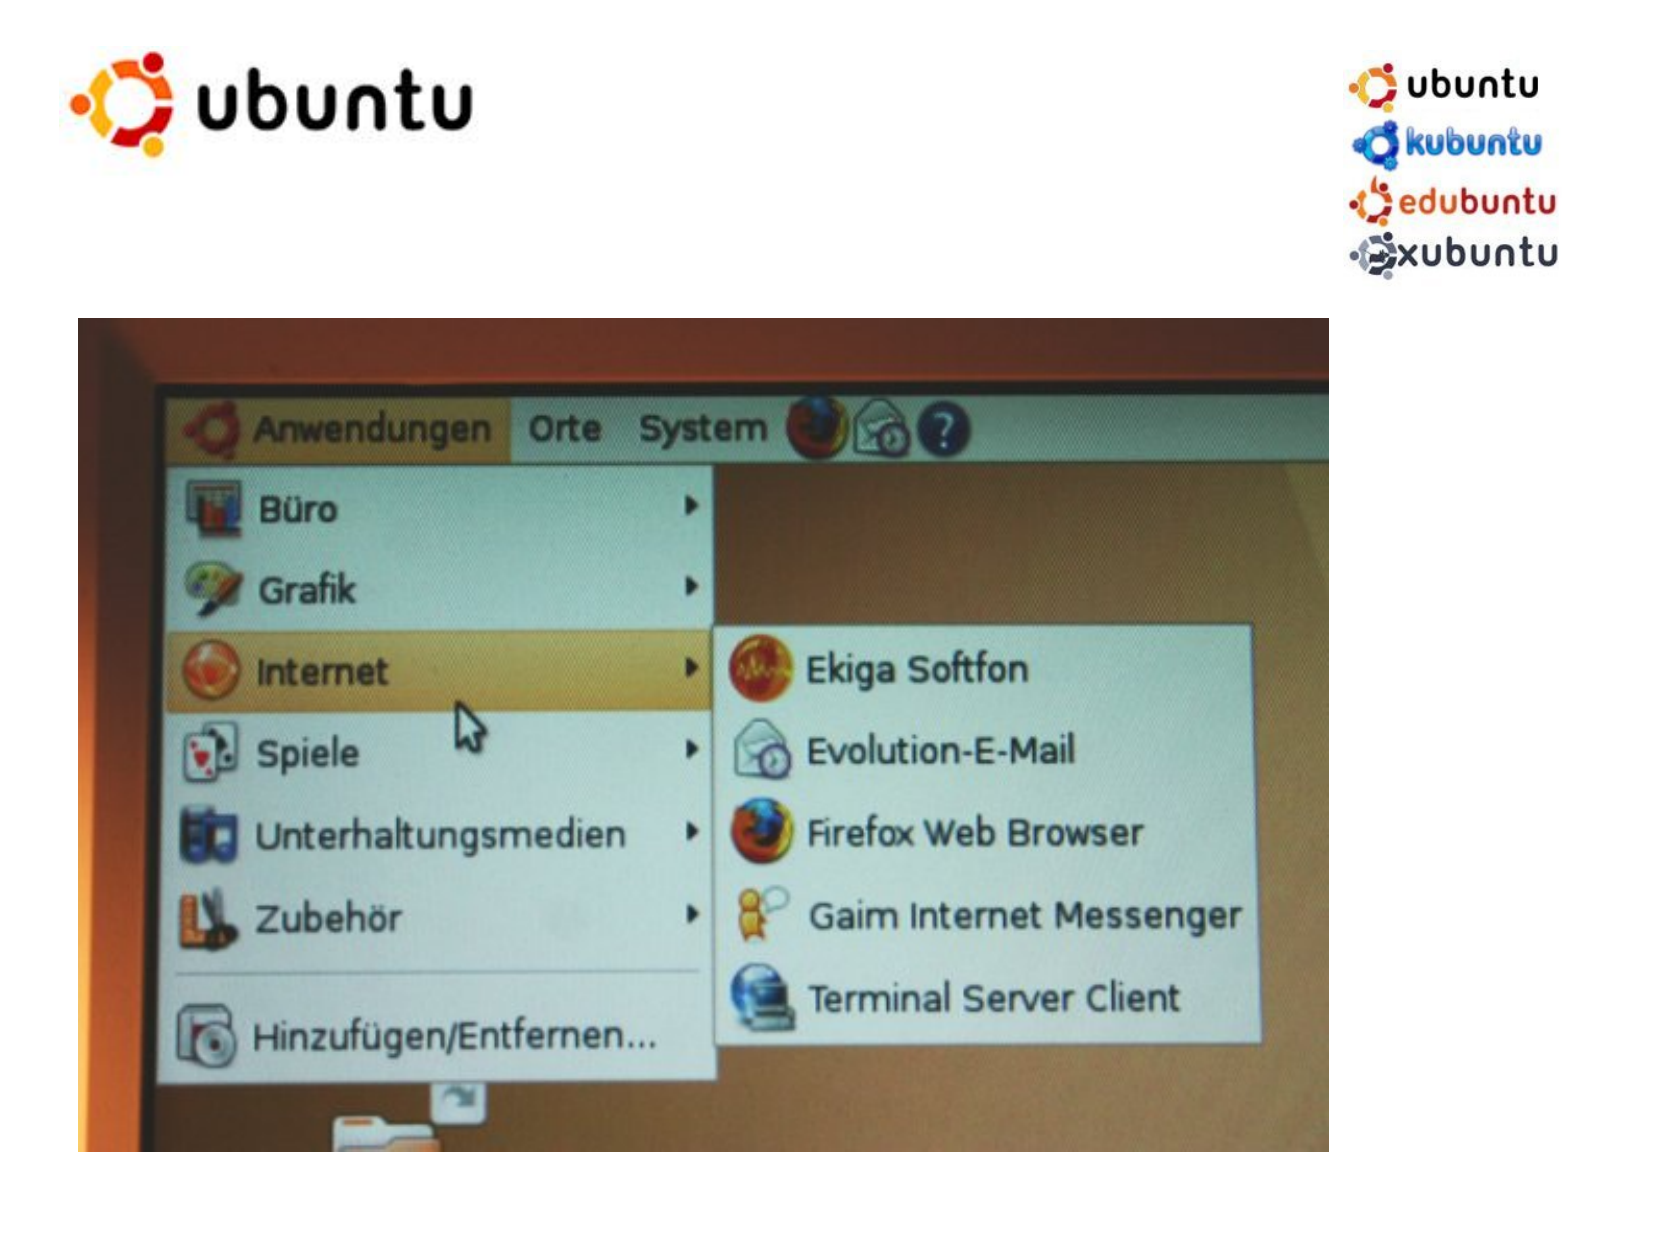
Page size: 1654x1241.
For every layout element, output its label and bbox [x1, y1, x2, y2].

picture [1343, 50, 1565, 296]
picture [59, 46, 501, 178]
picture [78, 318, 1329, 1152]
